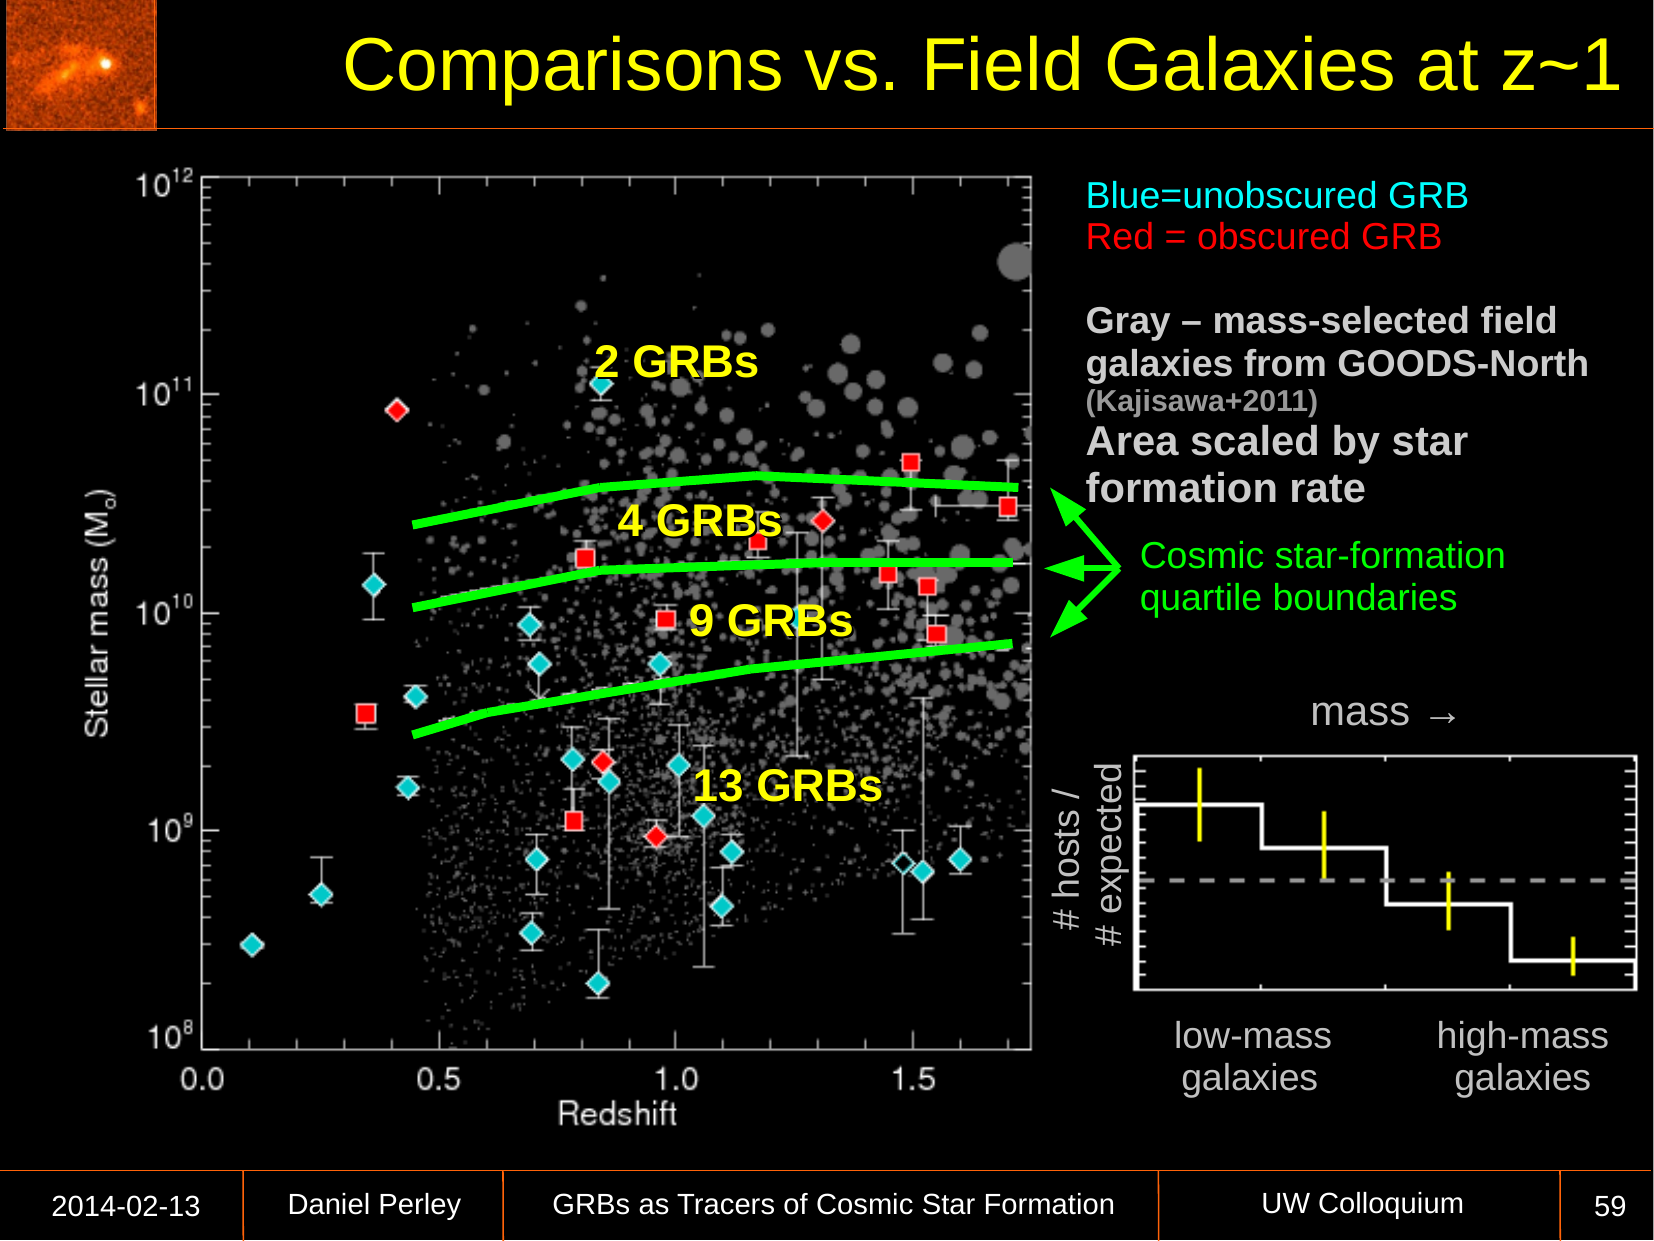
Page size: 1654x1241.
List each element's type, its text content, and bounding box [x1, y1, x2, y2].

picture [7, 0, 154, 128]
picture [75, 162, 1051, 1138]
text_box # hosts / # expected [1034, 742, 1140, 968]
title Comparisons vs. Field Galaxies at z~1 [187, 21, 1624, 108]
text_box mass → [1285, 680, 1501, 742]
text_box 13 GRBs [675, 750, 938, 823]
picture [1125, 749, 1651, 998]
text_box 4 GRBs [600, 484, 863, 557]
text_box Blue=unobscured GRB Red = obscured GRB Gray – mass-selected field galaxies from GOODS-North (Kajisawa+2011) Area scaled by star formation rate [1067, 163, 1613, 522]
text_box low-mass high-mass galaxies galaxies [1142, 1003, 1631, 1109]
text_box 2 GRBs [576, 325, 839, 398]
text_box 9 GRBs [670, 584, 934, 658]
text_box Cosmic star-formation quartile boundaries [1125, 526, 1562, 626]
